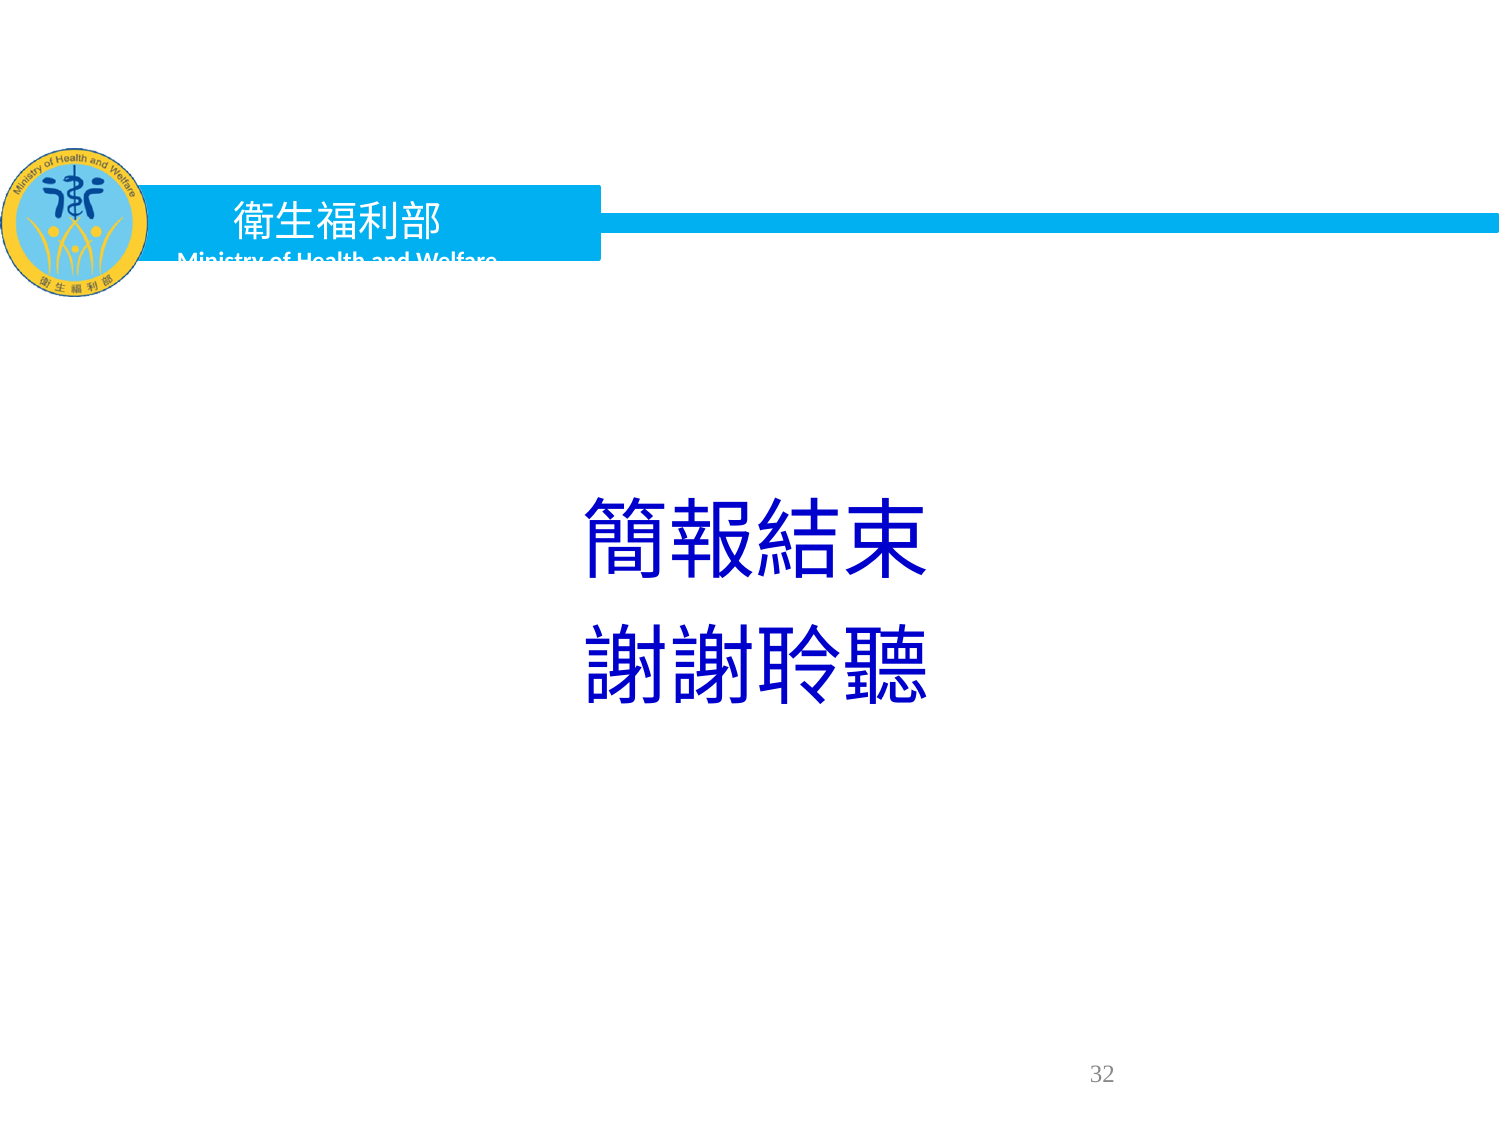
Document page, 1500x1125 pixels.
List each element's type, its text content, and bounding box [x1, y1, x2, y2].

text_box 32 [1074, 1042, 1426, 1103]
list 簡報結束 謝謝聆聽 [454, 432, 1010, 747]
